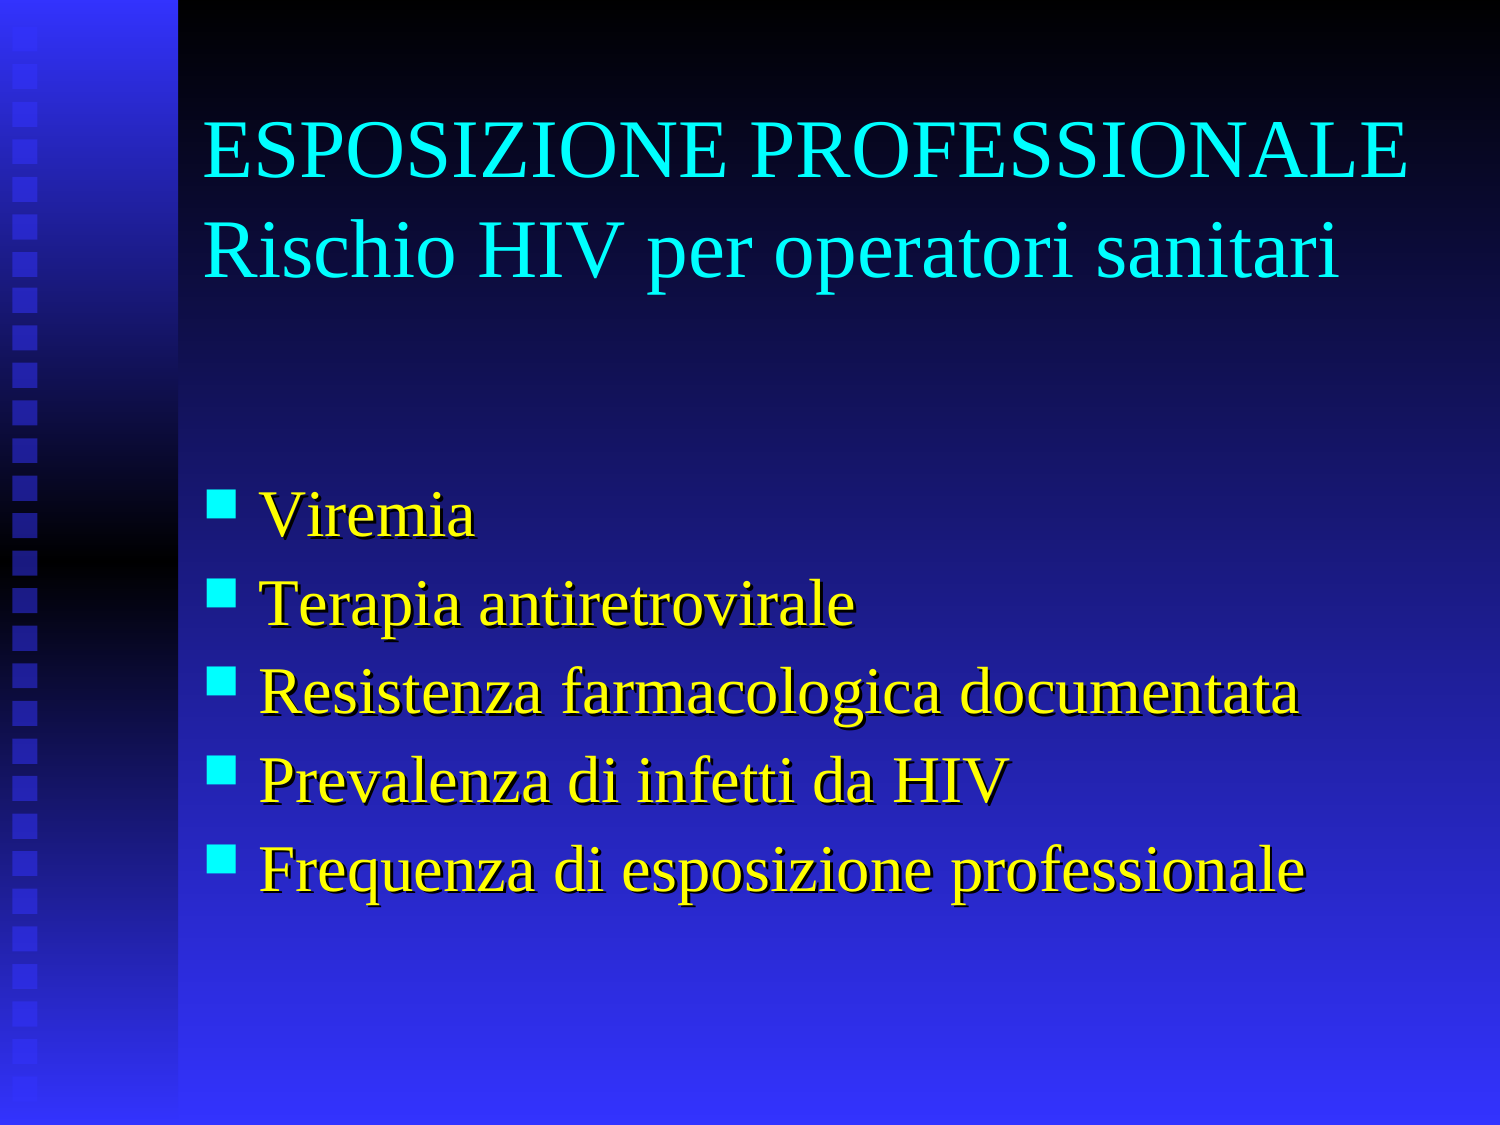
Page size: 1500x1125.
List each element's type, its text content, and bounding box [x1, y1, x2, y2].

text_box ESPOSIZIONE PROFESSIONALE Rischio HIV per operatori sanitari [187, 86, 1463, 302]
text_box Viremia Terapia antiretrovirale Resistenza farmacologica documentata Prevalenza di infetti da HIV Frequenza di esposizione professionale [187, 375, 1467, 1083]
